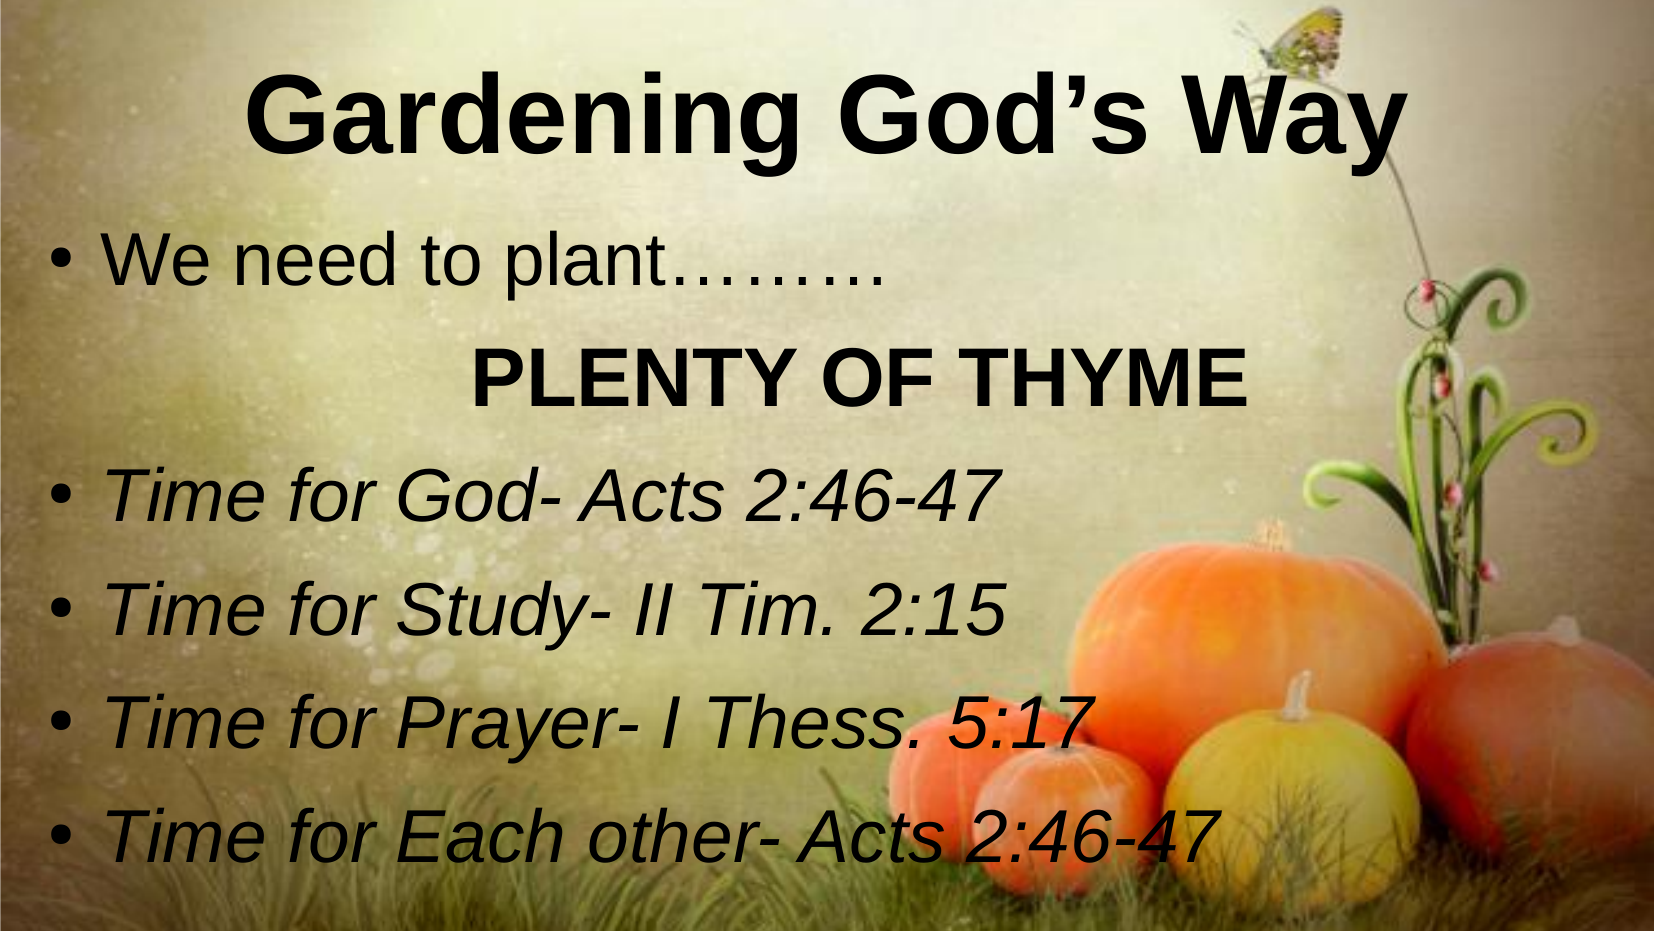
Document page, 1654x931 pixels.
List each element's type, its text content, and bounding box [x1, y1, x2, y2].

title Gardening God’s Way [82, 37, 1571, 193]
picture [0, 0, 1654, 931]
list We need to plant……… PLENTY OF THYME Time for God- Acts 2:46-47 Time for Study- II Tim. 2:15 Time for Prayer- I Thess. 5:17 Time for Each other- Acts 2:46-47 [30, 217, 1621, 916]
